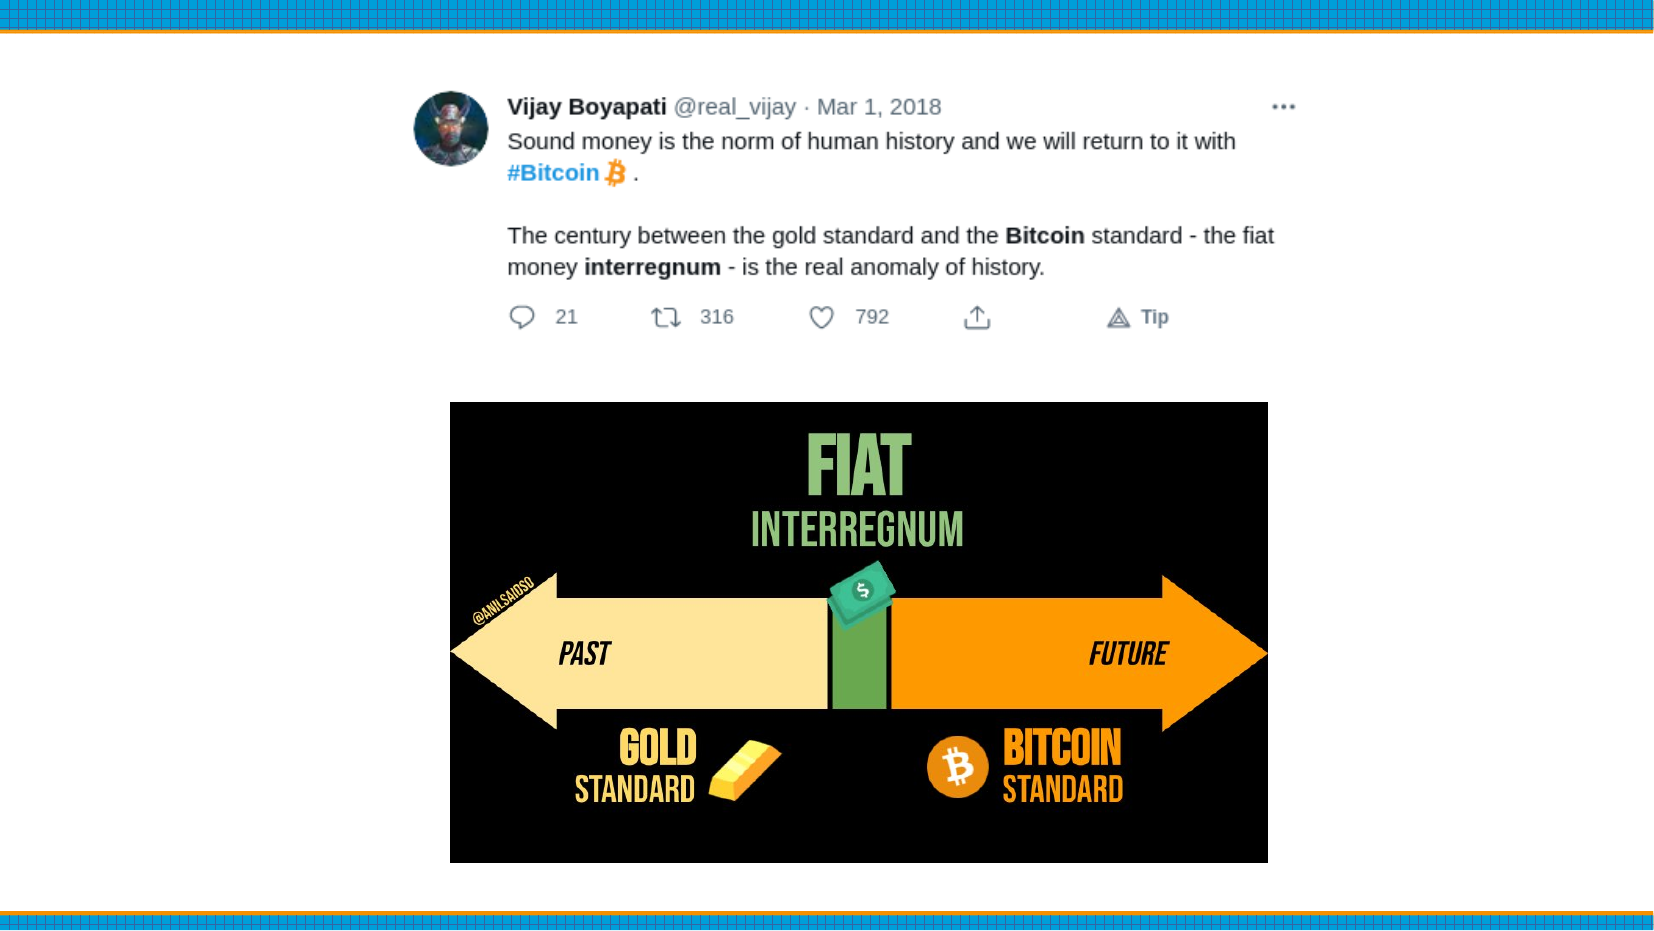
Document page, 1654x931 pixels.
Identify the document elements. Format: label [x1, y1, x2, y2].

picture [395, 74, 1313, 349]
picture [450, 402, 1268, 863]
